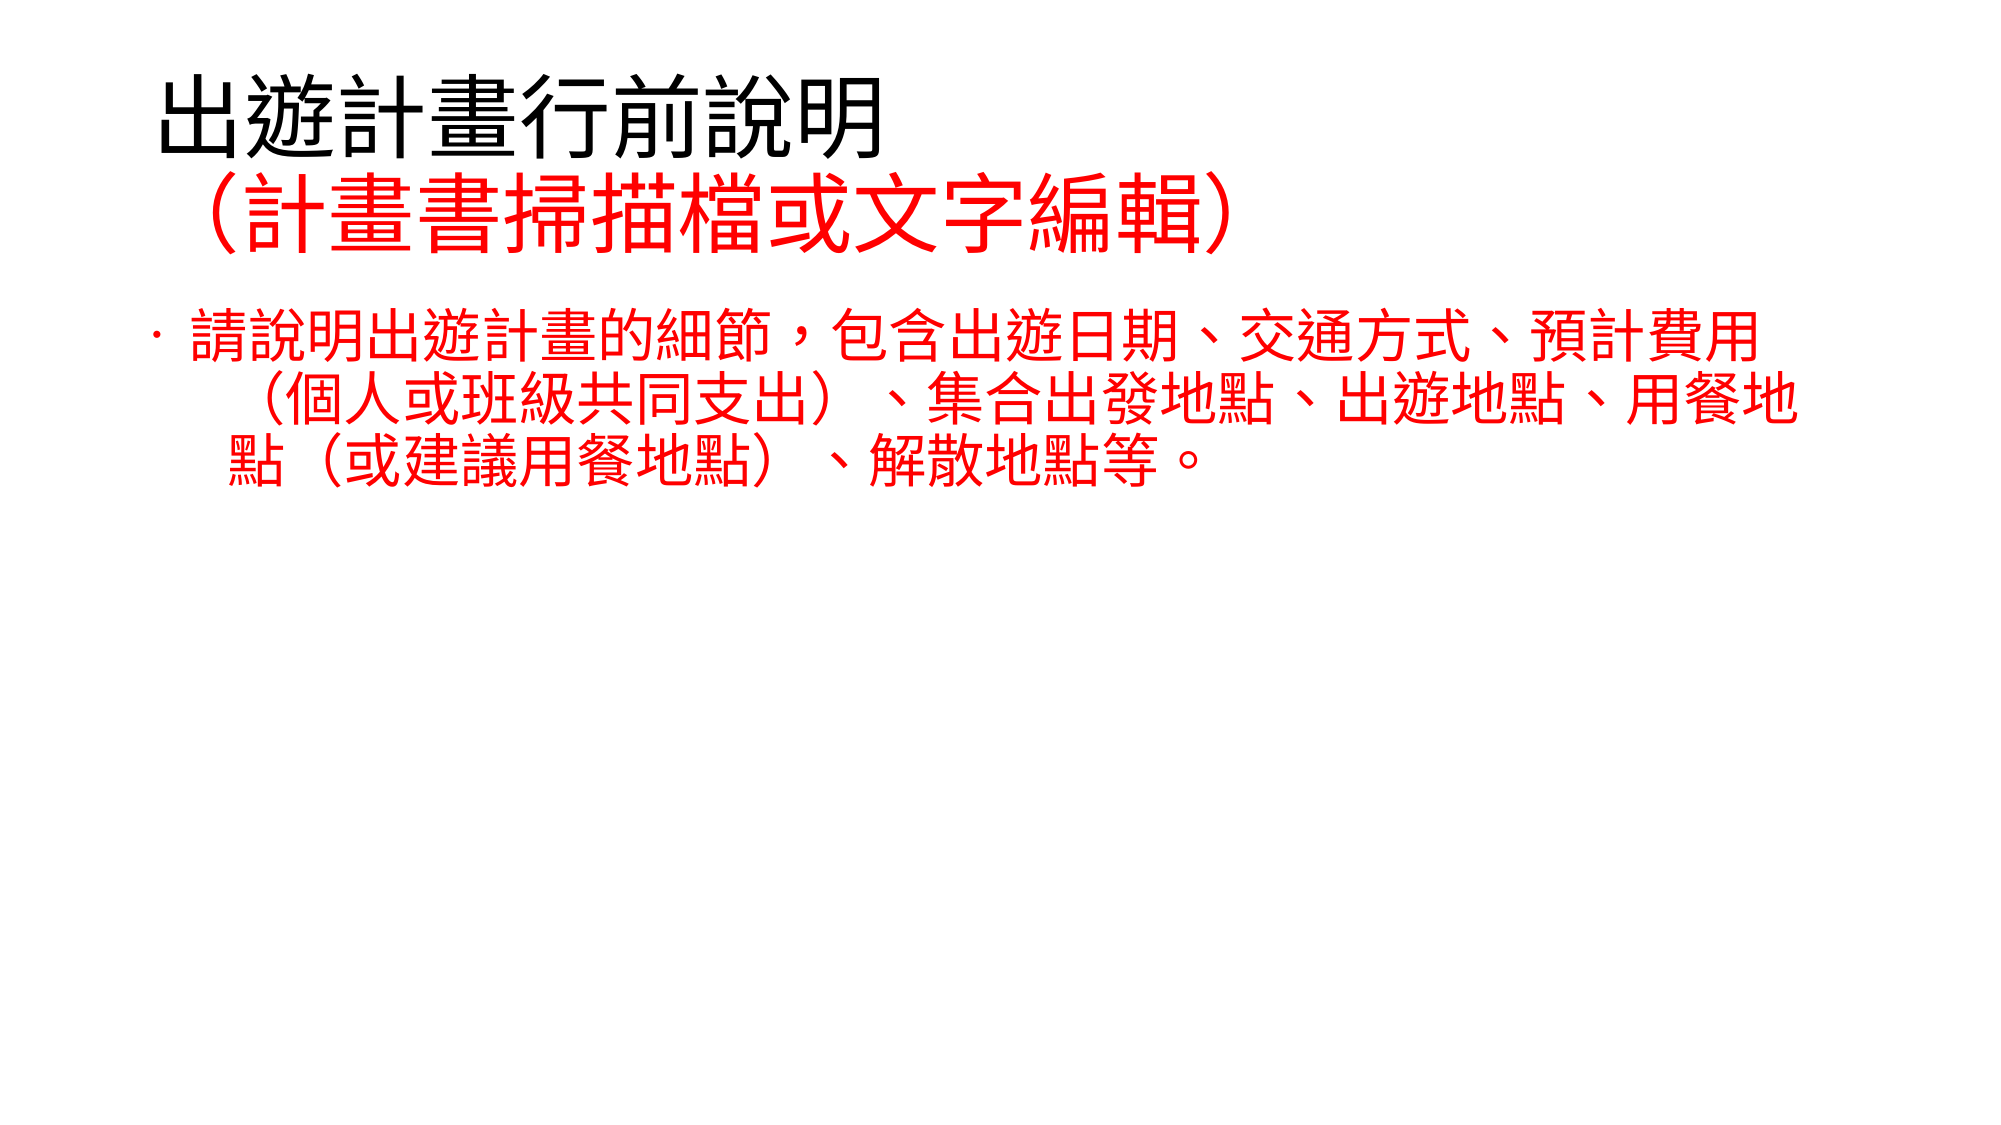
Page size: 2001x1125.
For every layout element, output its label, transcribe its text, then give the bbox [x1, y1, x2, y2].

title 出遊計畫行前說明 （計畫書掃描檔或文字編輯） [137, 59, 1863, 278]
list 請說明出遊計畫的細節，包含出遊日期、交通方式、預計費用（個人或班級共同支出）、集合出發地點、出遊地點、用餐地點（或建議用餐地點）、解散地點等。 [137, 299, 1863, 1014]
